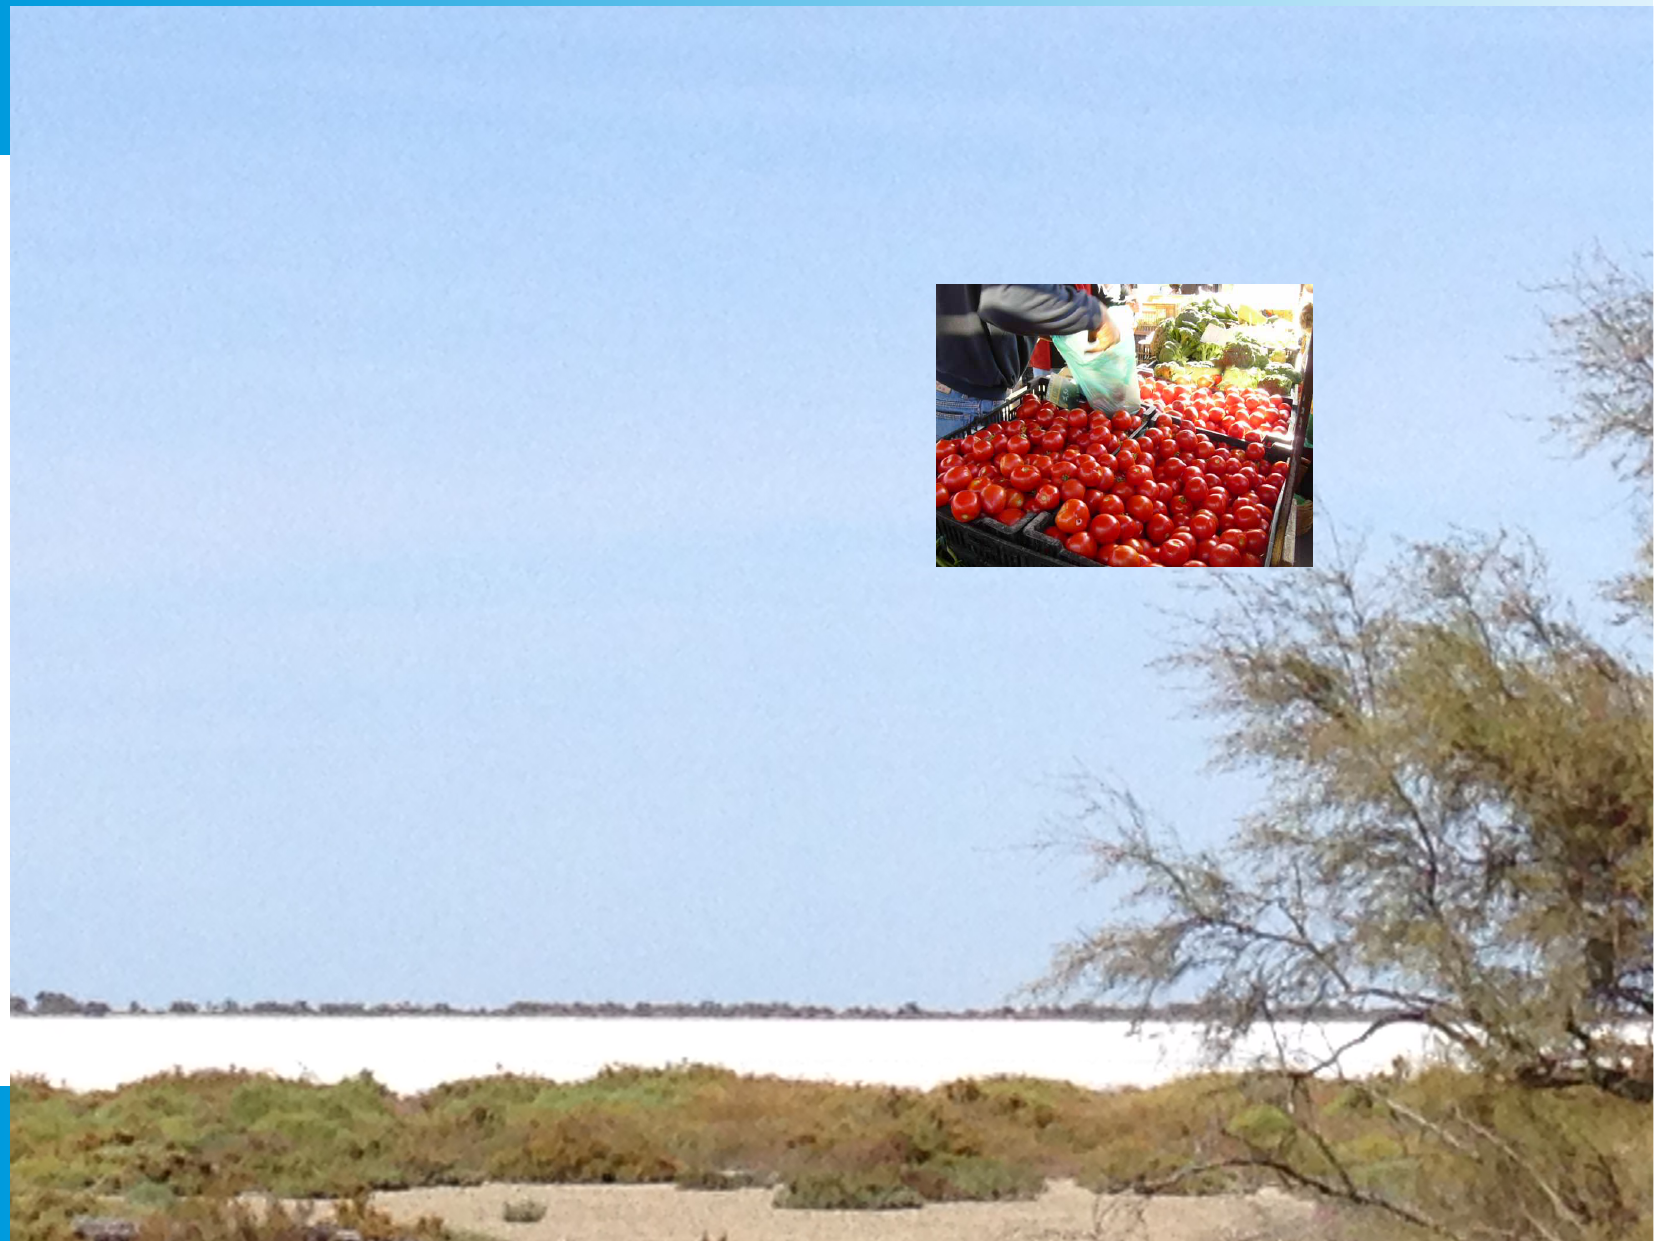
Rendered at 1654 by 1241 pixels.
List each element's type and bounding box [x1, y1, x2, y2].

text_box [935, 283, 1314, 567]
picture [10, 0, 1654, 1241]
